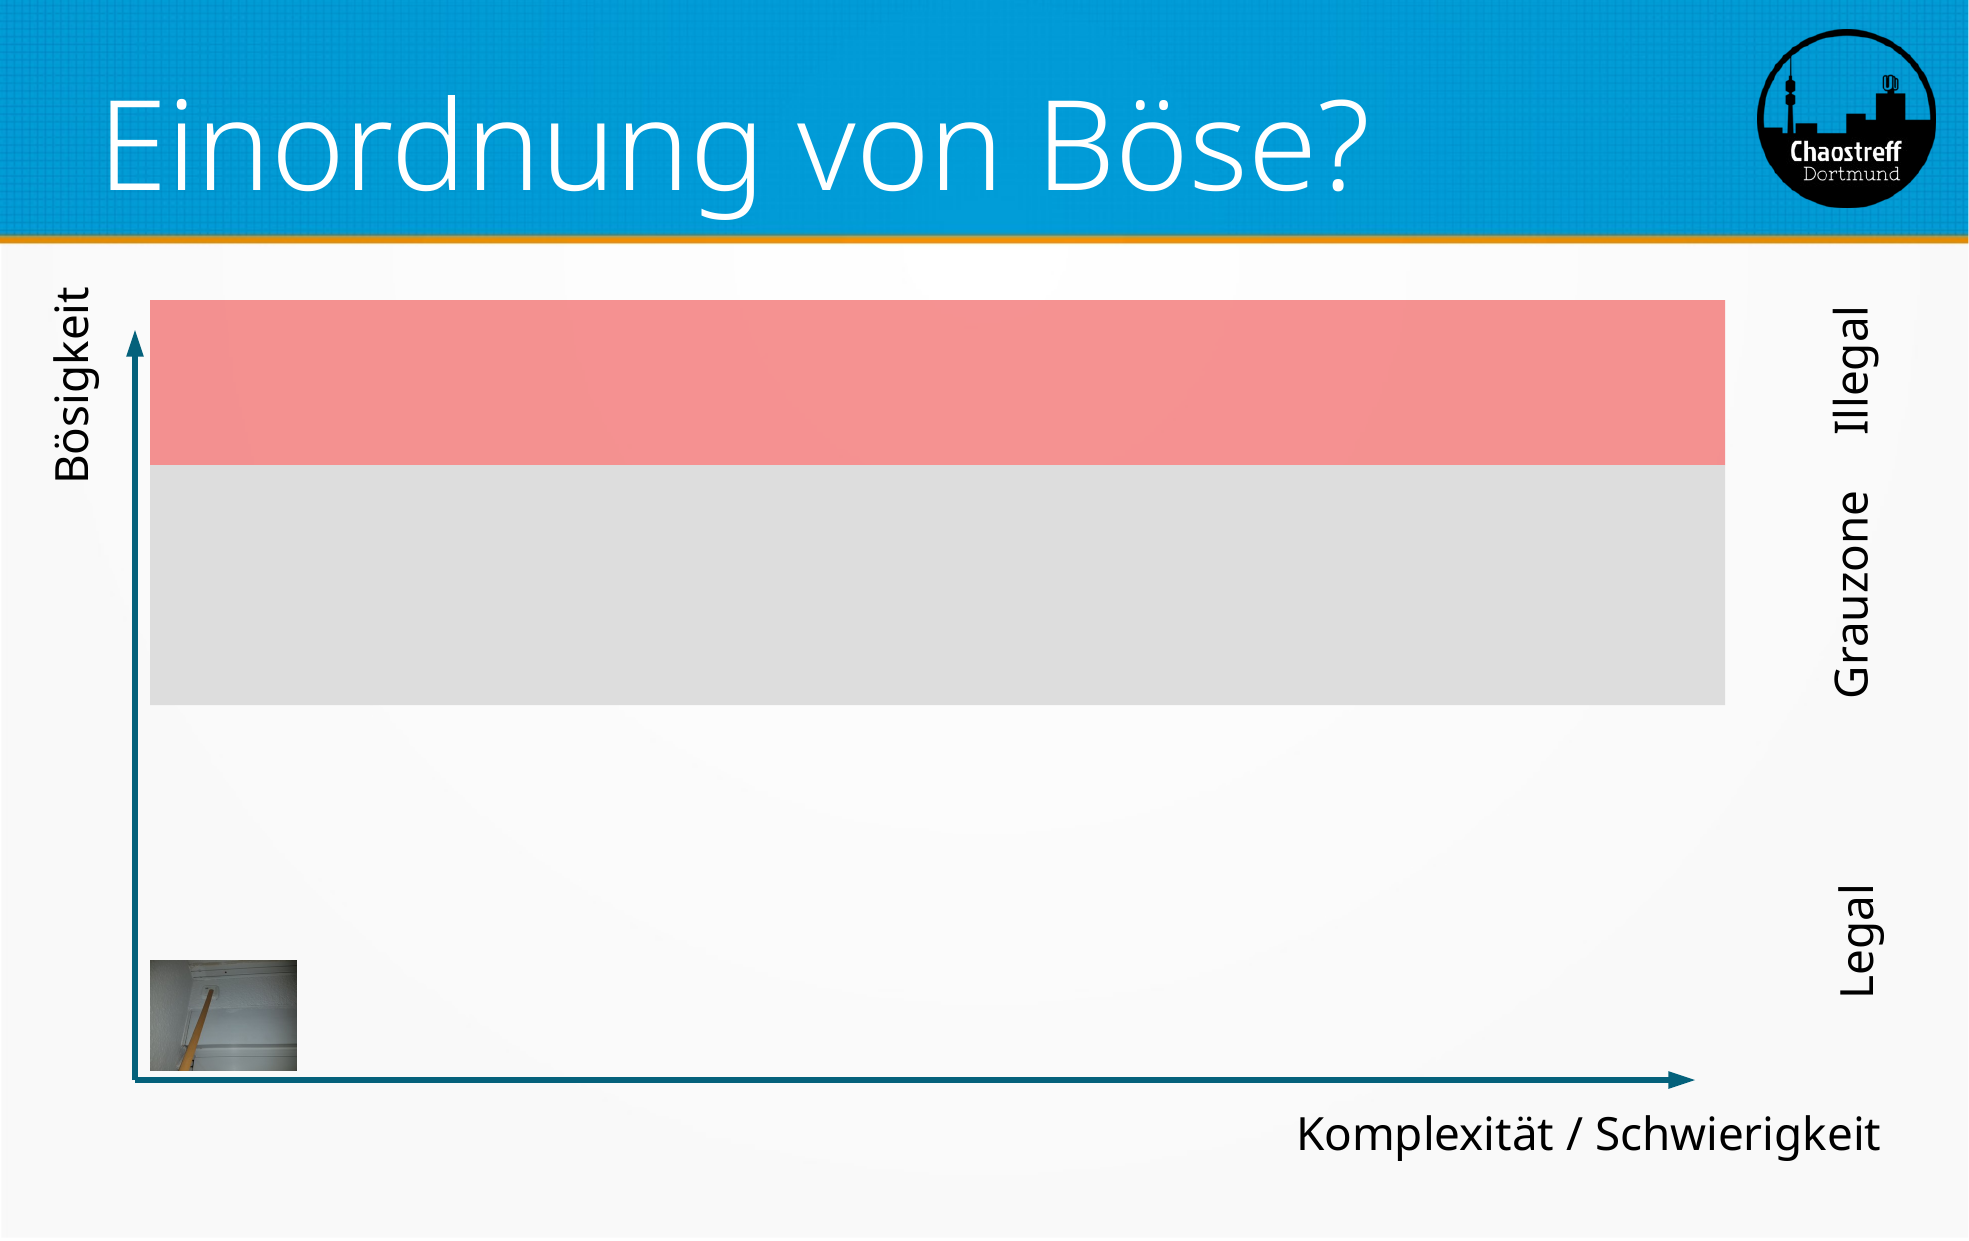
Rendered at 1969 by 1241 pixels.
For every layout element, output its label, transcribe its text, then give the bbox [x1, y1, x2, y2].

picture [1870, 34, 1935, 204]
text_box Legal [1796, 831, 1915, 1006]
text_box Illegal [1815, 292, 1885, 442]
text_box Grauzone [1815, 472, 1885, 706]
text_box Komplexität / Schwierigkeit [1290, 1097, 1933, 1168]
text_box Bösigkeit [35, 270, 106, 491]
picture [0, 233, 1969, 1241]
title Einordnung von Böse? [98, 19, 1870, 227]
text_box [150, 300, 1726, 706]
